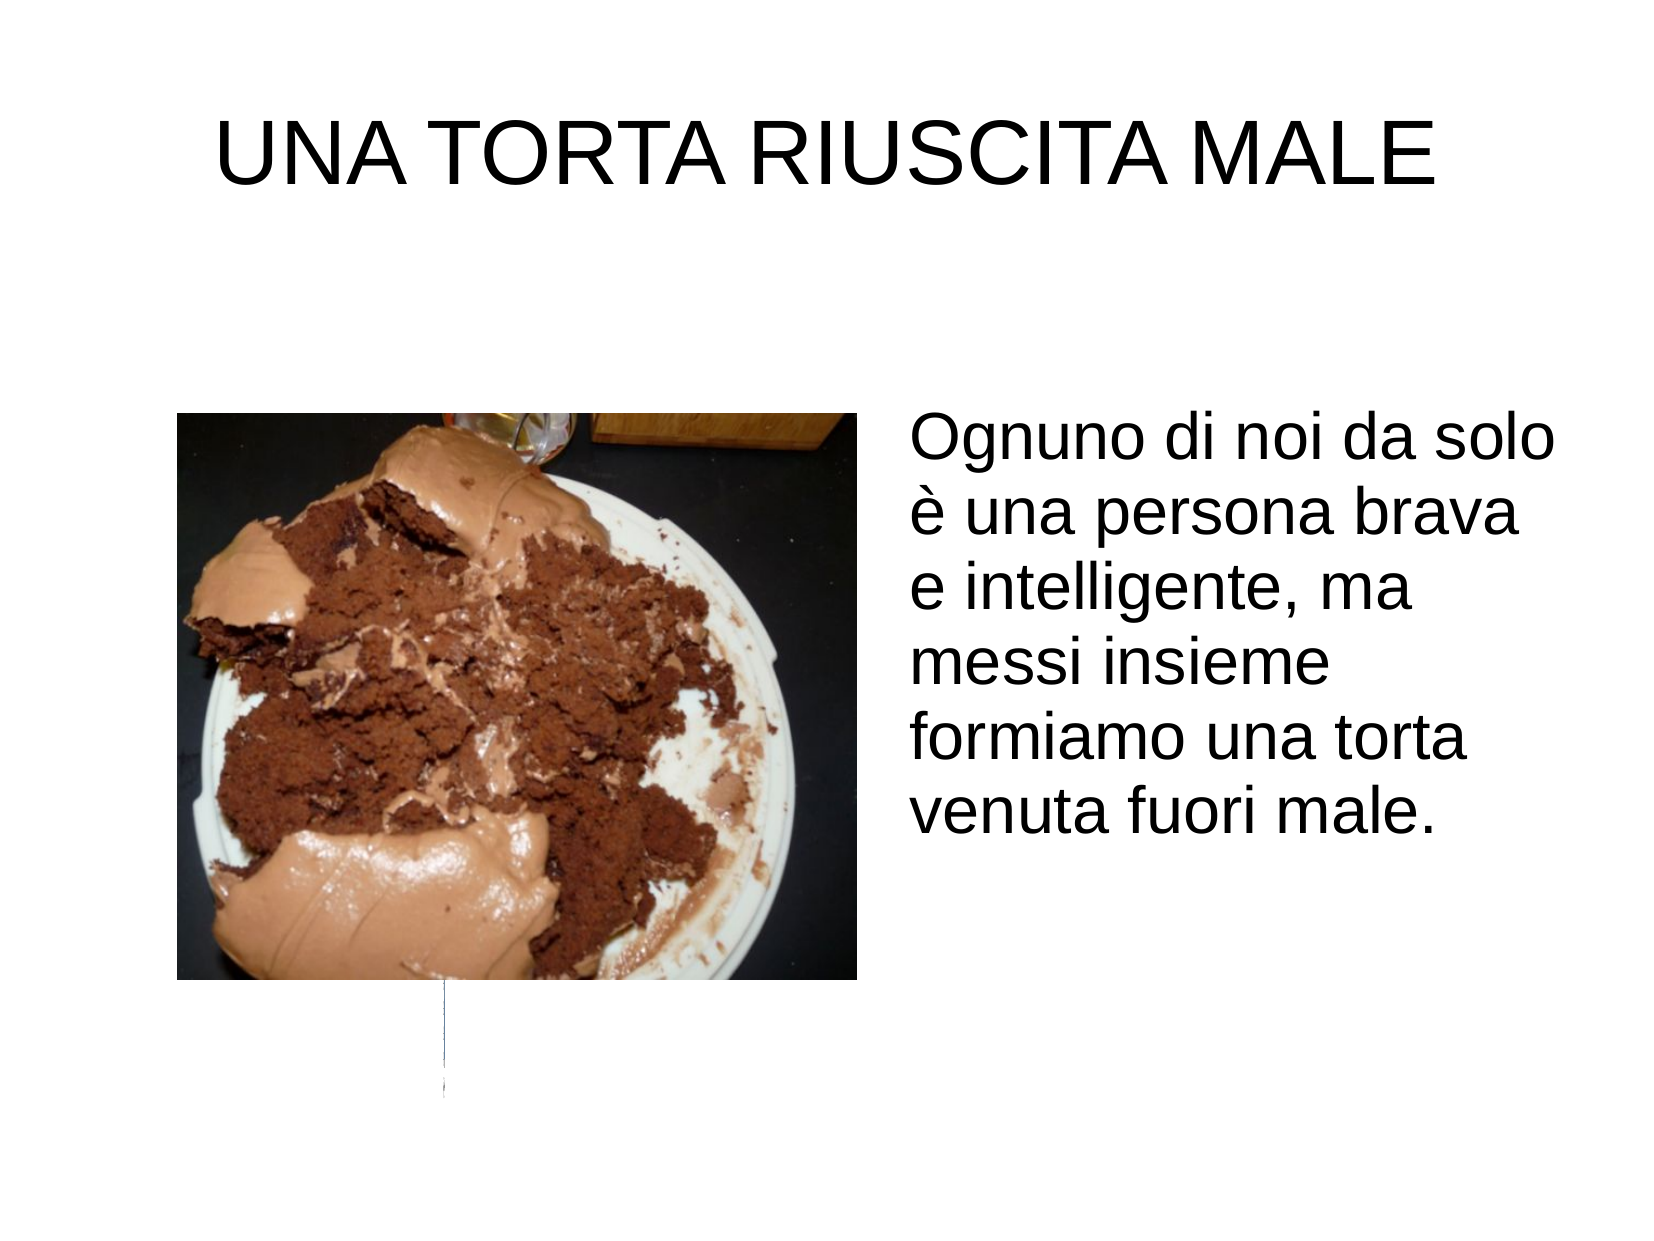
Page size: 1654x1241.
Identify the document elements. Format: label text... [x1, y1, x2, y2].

title UNA TORTA RIUSCITA MALE [82, 49, 1571, 257]
picture [177, 413, 857, 980]
list Ognuno di noi da solo è una persona brava e intelligente, ma messi insieme formiamo una torta venuta fuori male. [838, 295, 1565, 1114]
